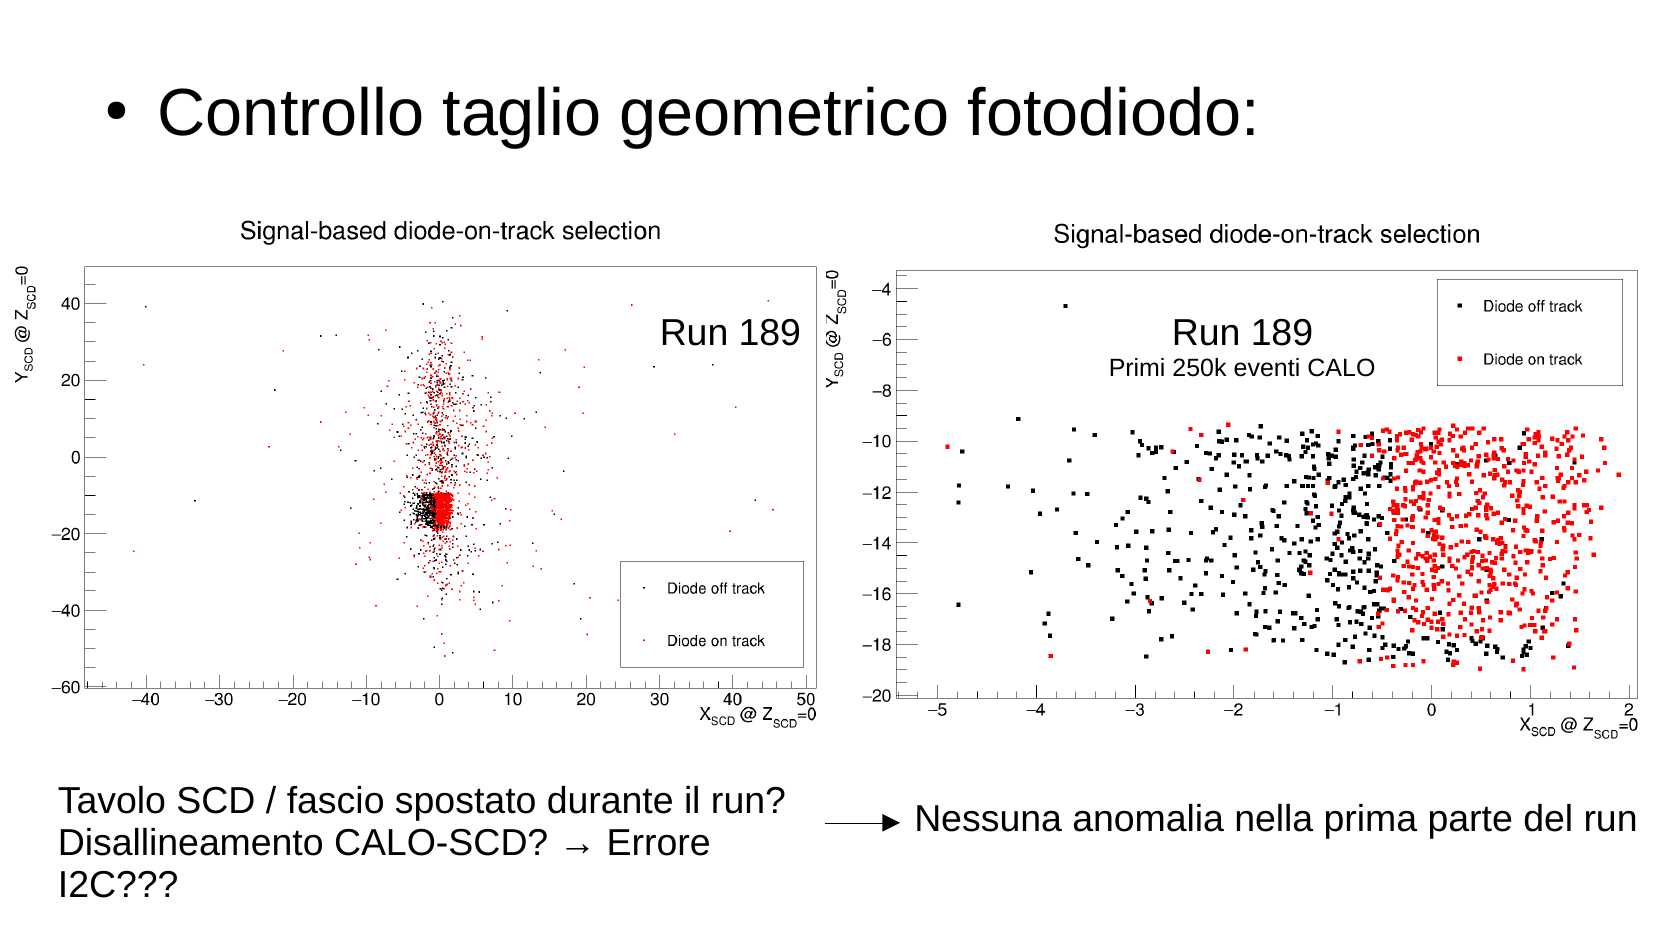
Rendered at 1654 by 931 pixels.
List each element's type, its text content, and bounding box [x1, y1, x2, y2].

list Controllo taglio geometrico fotodiodo: [86, 75, 1576, 615]
text_box Nessuna anomalia nella prima parte del run [899, 789, 1654, 931]
picture [2, 219, 1652, 744]
text_box Run 189 [645, 303, 826, 403]
text_box Tavolo SCD / fascio spostato durante il run? Disallineamento CALO-SCD? → Errore I2C??? [43, 771, 839, 931]
text_box Run 189 Primi 250k eventi CALO [1054, 303, 1430, 529]
